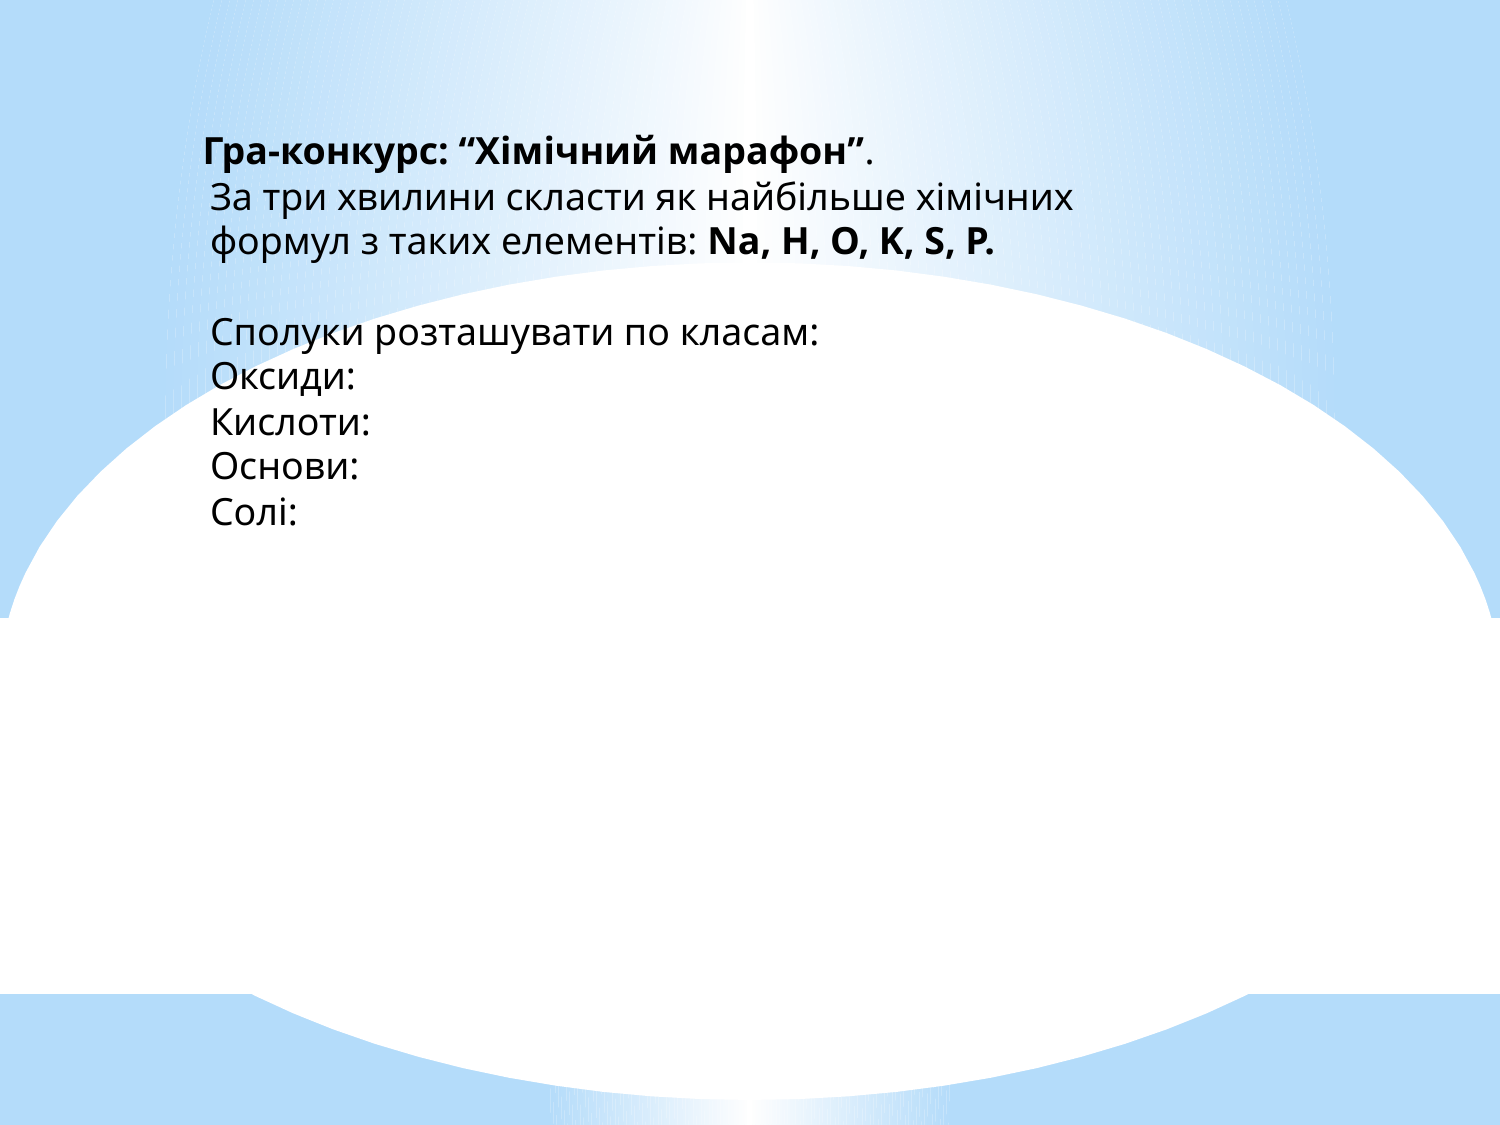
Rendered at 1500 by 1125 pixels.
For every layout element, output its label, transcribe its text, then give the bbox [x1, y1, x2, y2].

list Гра-конкурс: “Хімічний марафон”. За три хвилини скласти як найбільше хімічних формул з таких елементів: Na, H, O, K, S, P. Сполуки розташувати по класам: Оксиди: Кислоти: Основи: Солі: [187, 120, 1238, 690]
